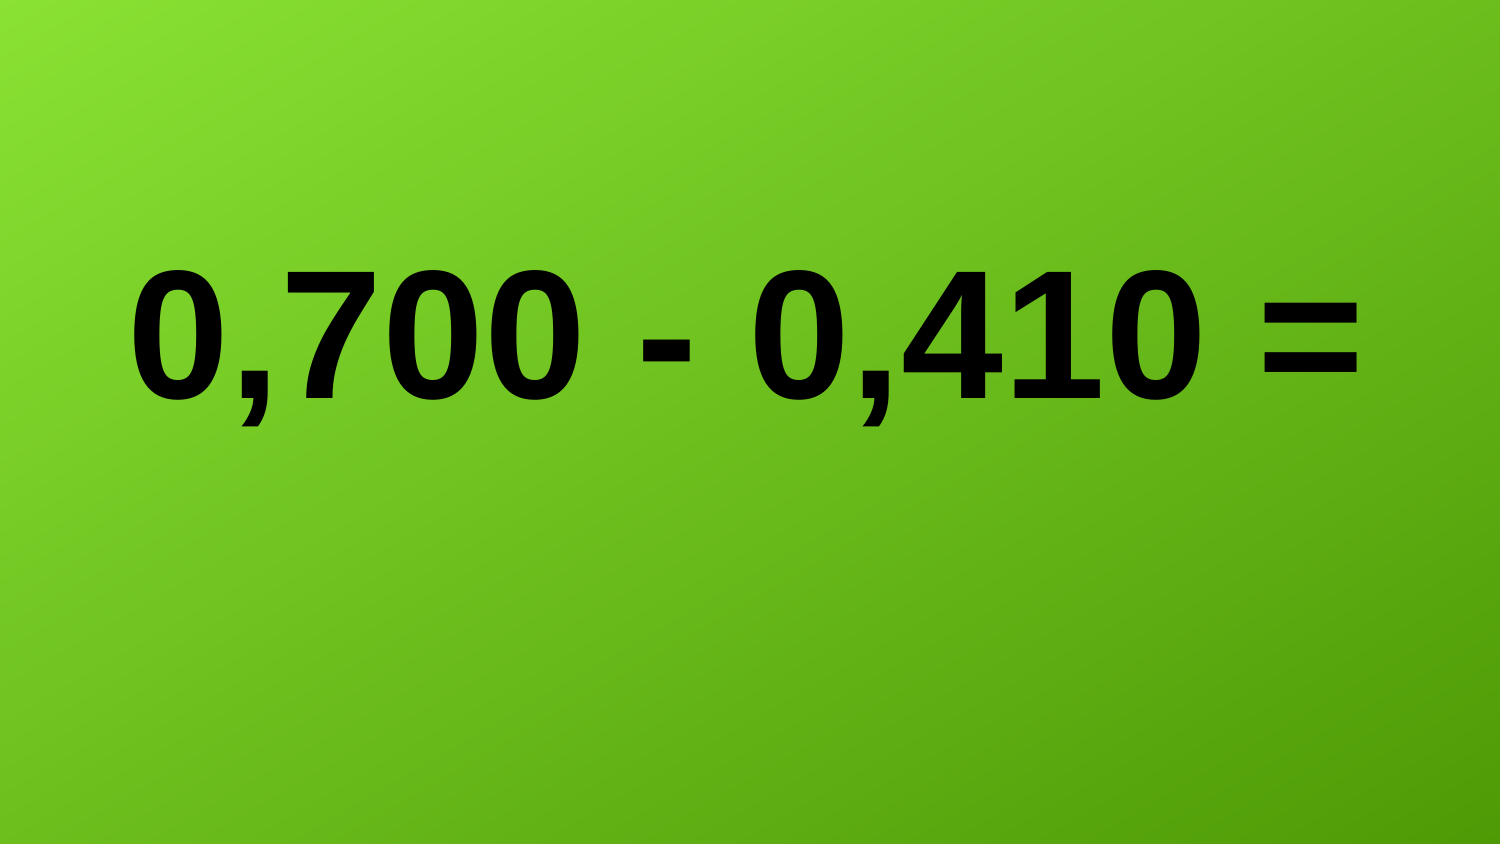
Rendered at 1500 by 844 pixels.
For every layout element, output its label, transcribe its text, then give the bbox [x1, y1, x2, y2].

title 0,700 - 0,410 = [112, 259, 1388, 450]
